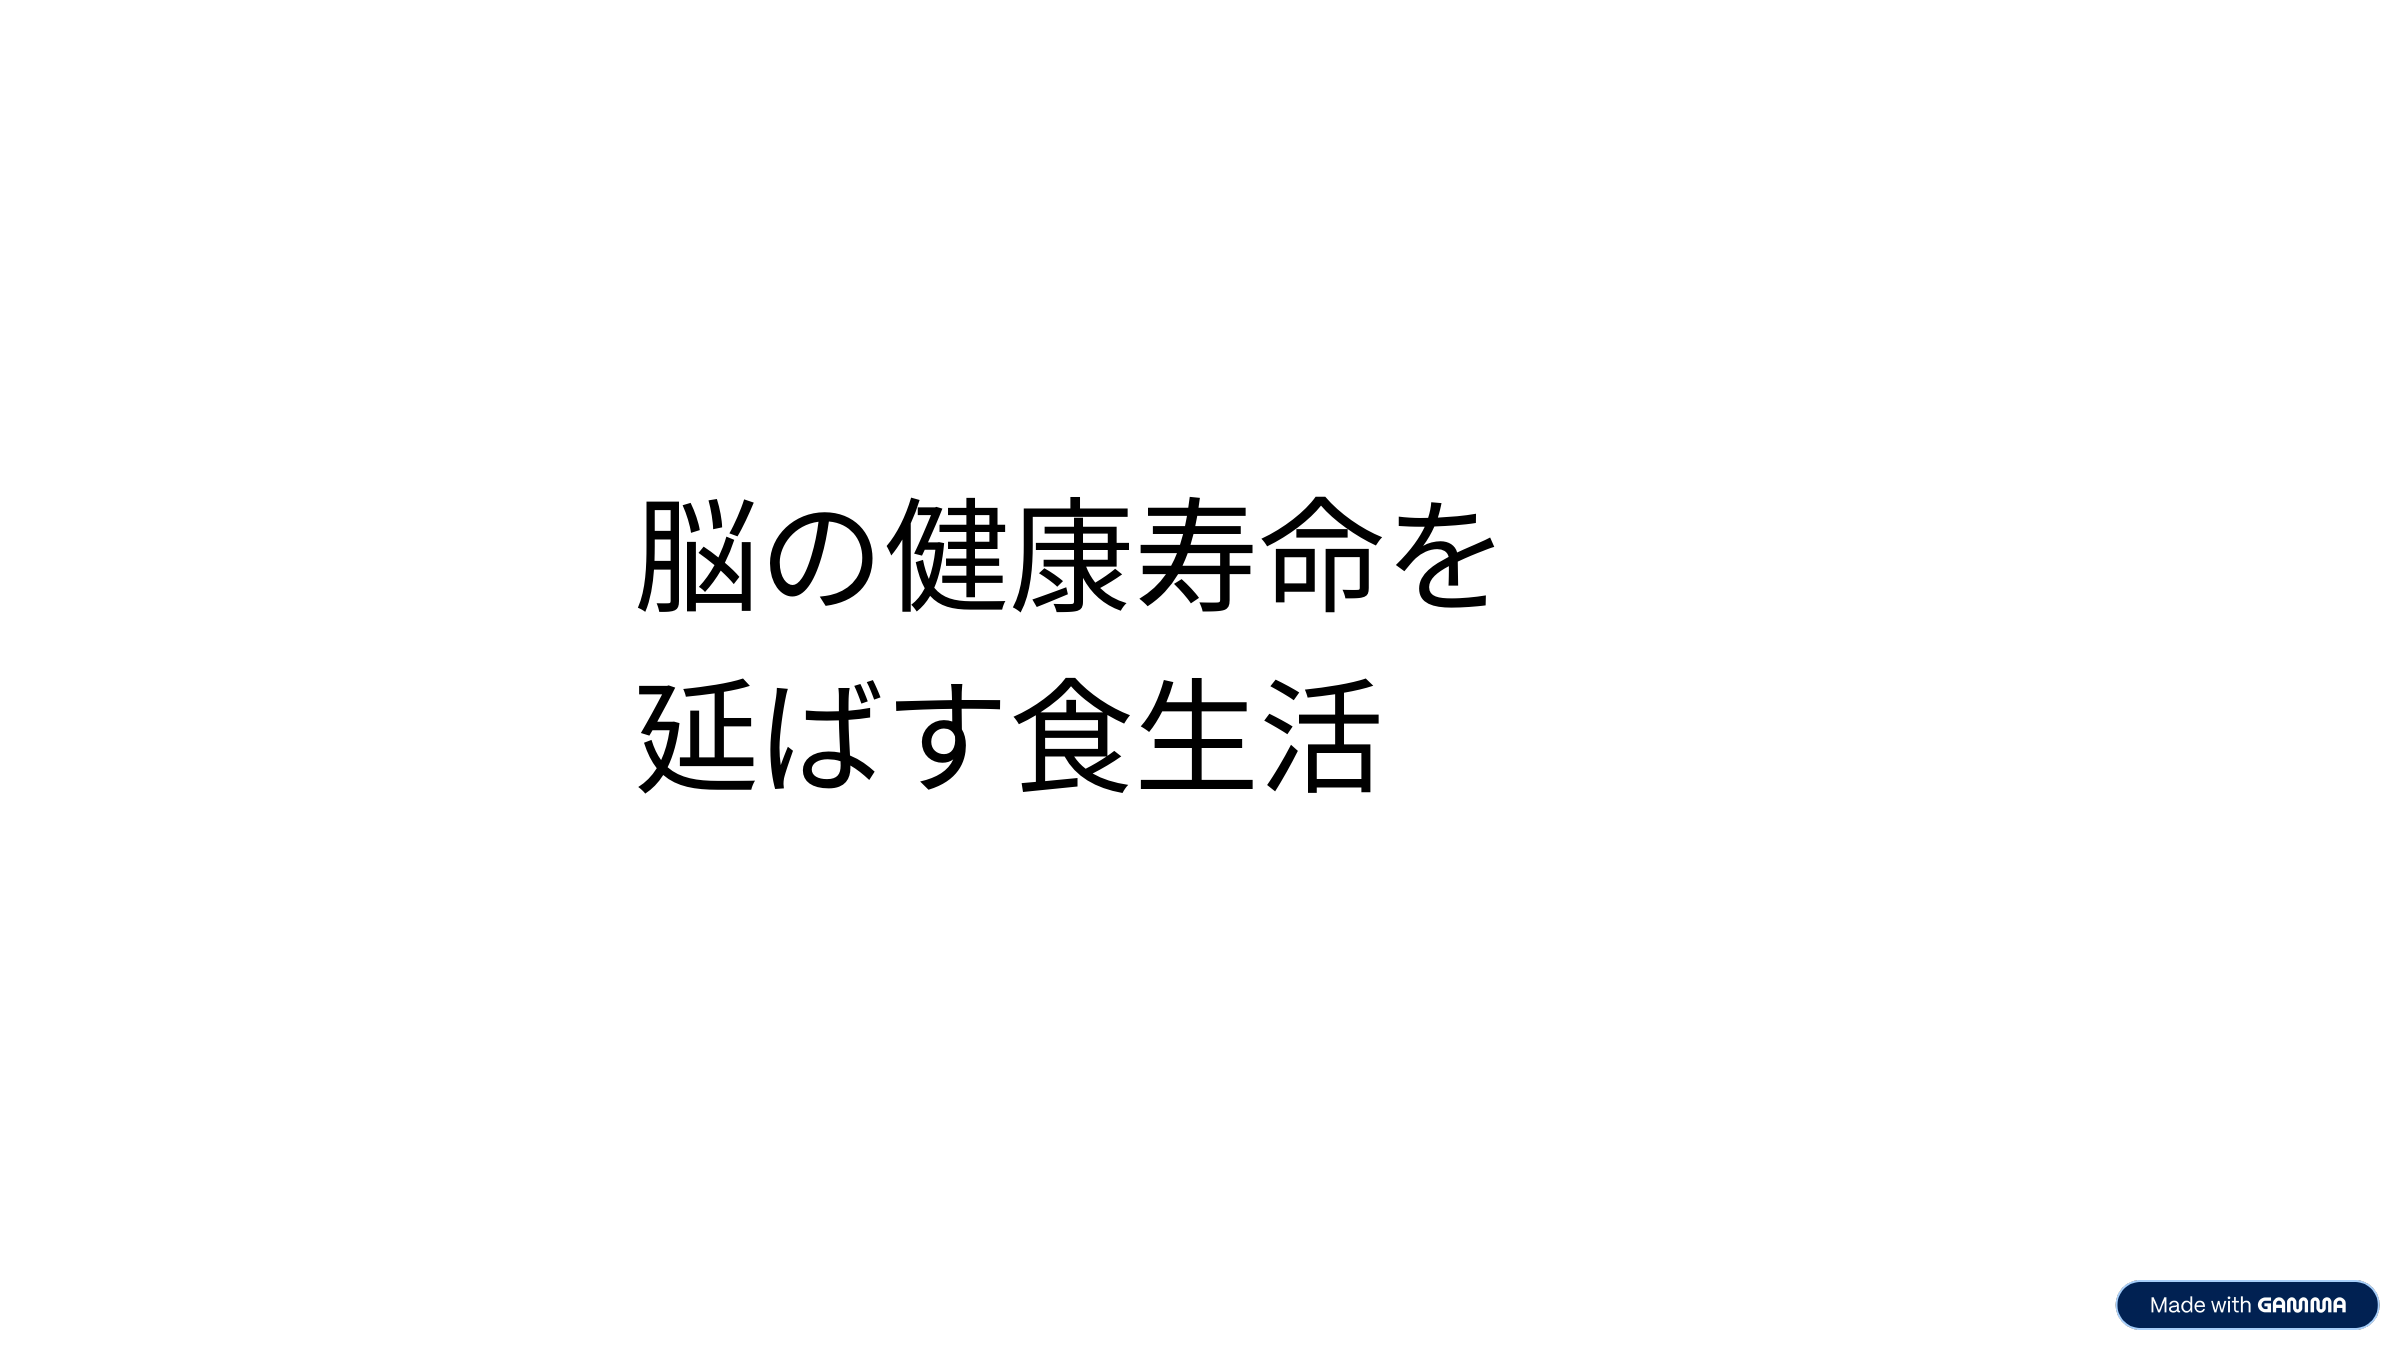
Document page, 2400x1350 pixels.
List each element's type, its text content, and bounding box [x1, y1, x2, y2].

picture [2106, 1271, 2389, 1339]
text_box 脳の健康寿命を延ばす食生活 [620, 449, 1625, 827]
